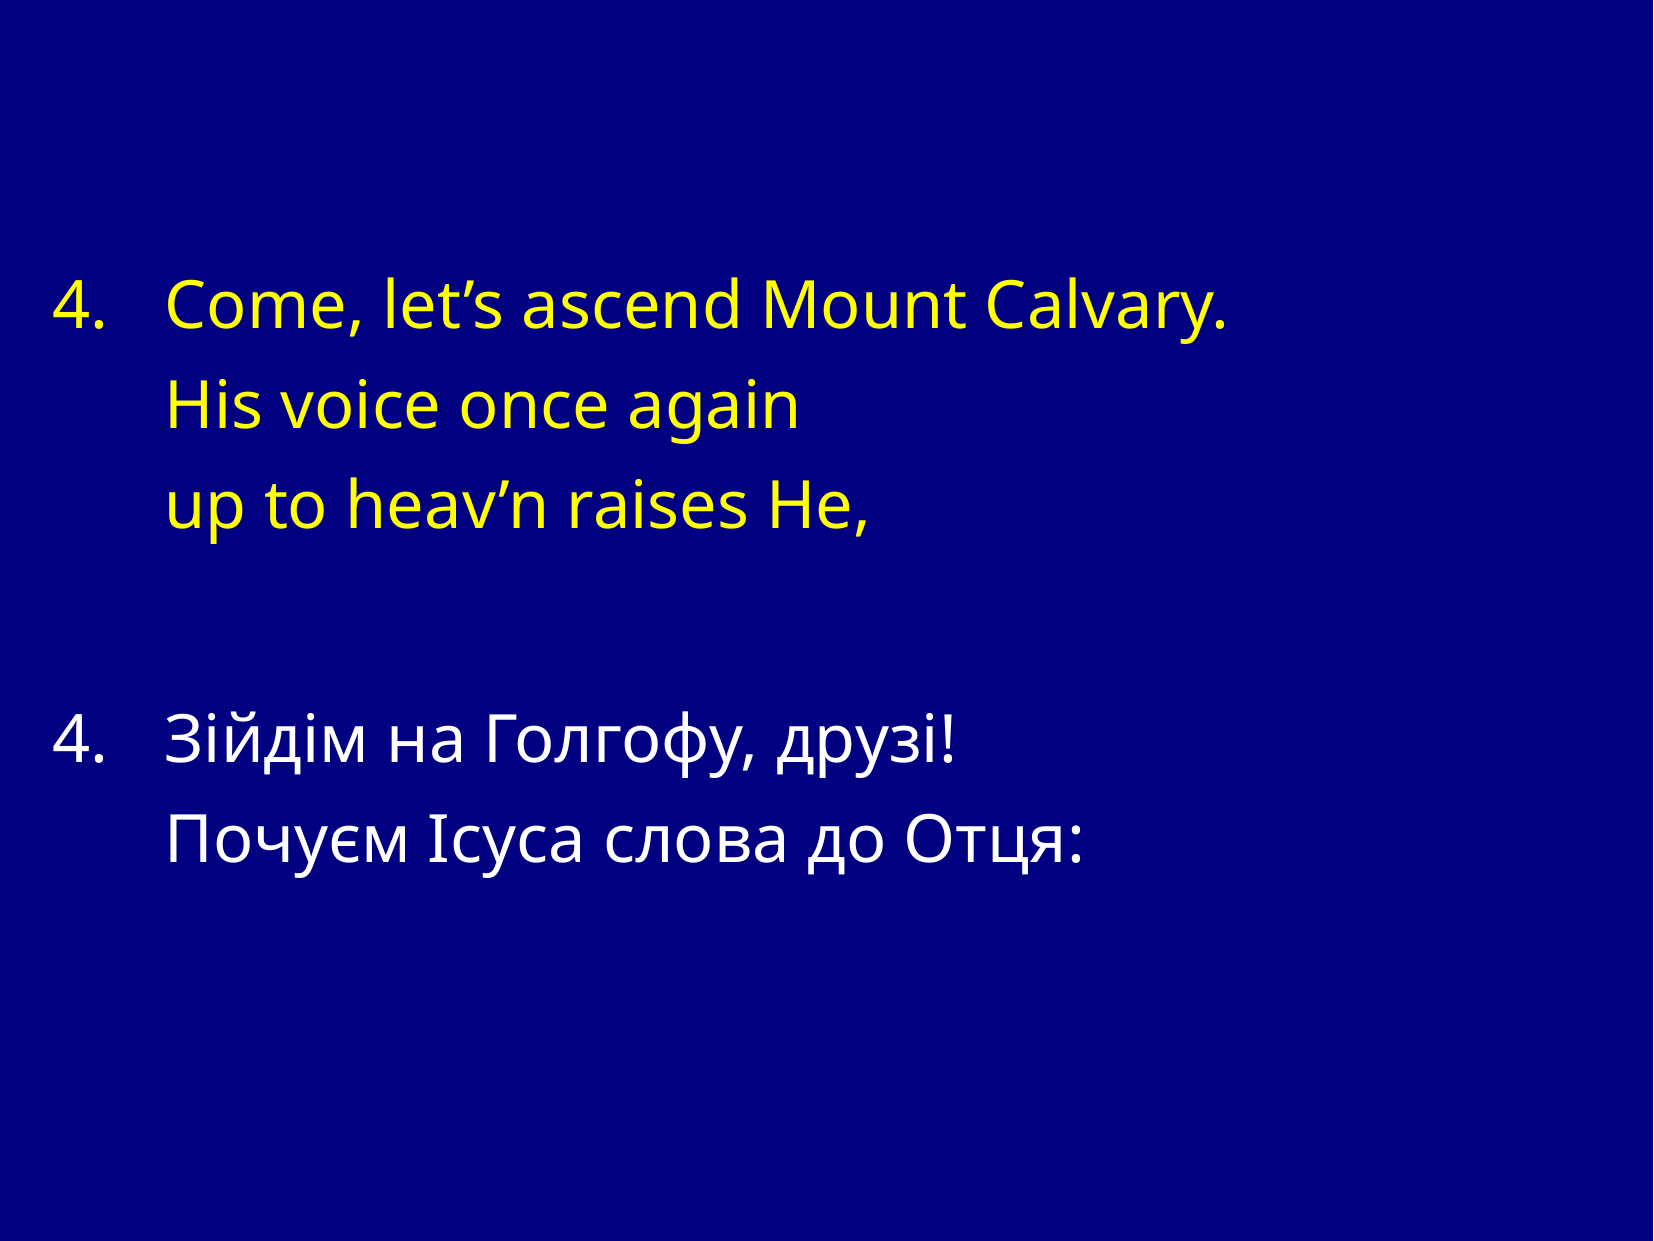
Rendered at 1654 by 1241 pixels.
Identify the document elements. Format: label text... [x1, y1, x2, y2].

text_box 4. Зійдім на Голгофу, друзі! Почуєм Ісуса слова до Отця: [37, 675, 1651, 1163]
text_box 4. Come, let’s ascend Mount Calvary. His voice once again up to heav’n raises He, [37, 150, 1576, 638]
